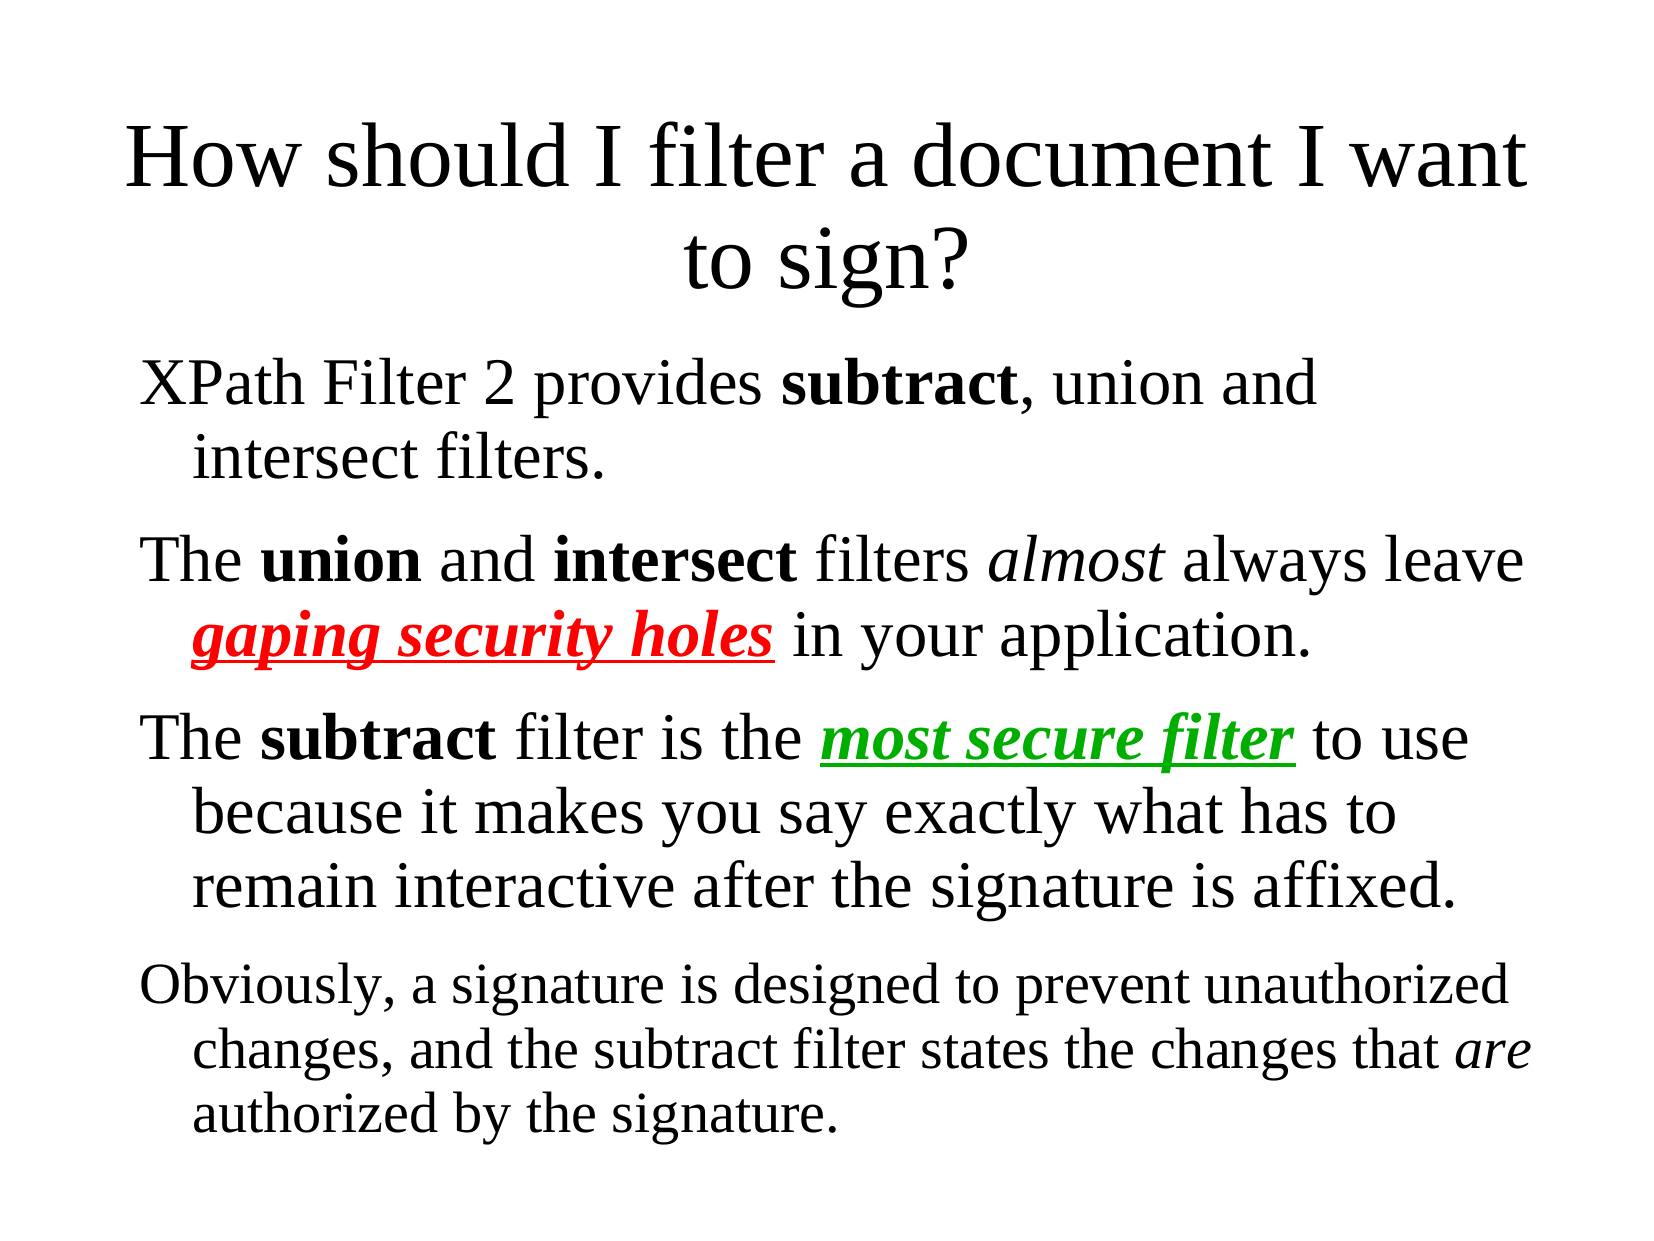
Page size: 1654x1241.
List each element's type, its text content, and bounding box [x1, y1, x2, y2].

title How should I filter a document I want to sign? [121, 100, 1534, 312]
list XPath Filter 2 provides subtract, union and intersect filters. The union and intersect filters almost always leave gaping security holes in your application. The subtract filter is the most secure filter to use because it makes you say exactly what has to remain interactive after the signature is affixed. Obviously, a signature is designed to prevent unauthorized changes, and the subtract filter states the changes that are authorized by the signature. [121, 344, 1534, 1226]
